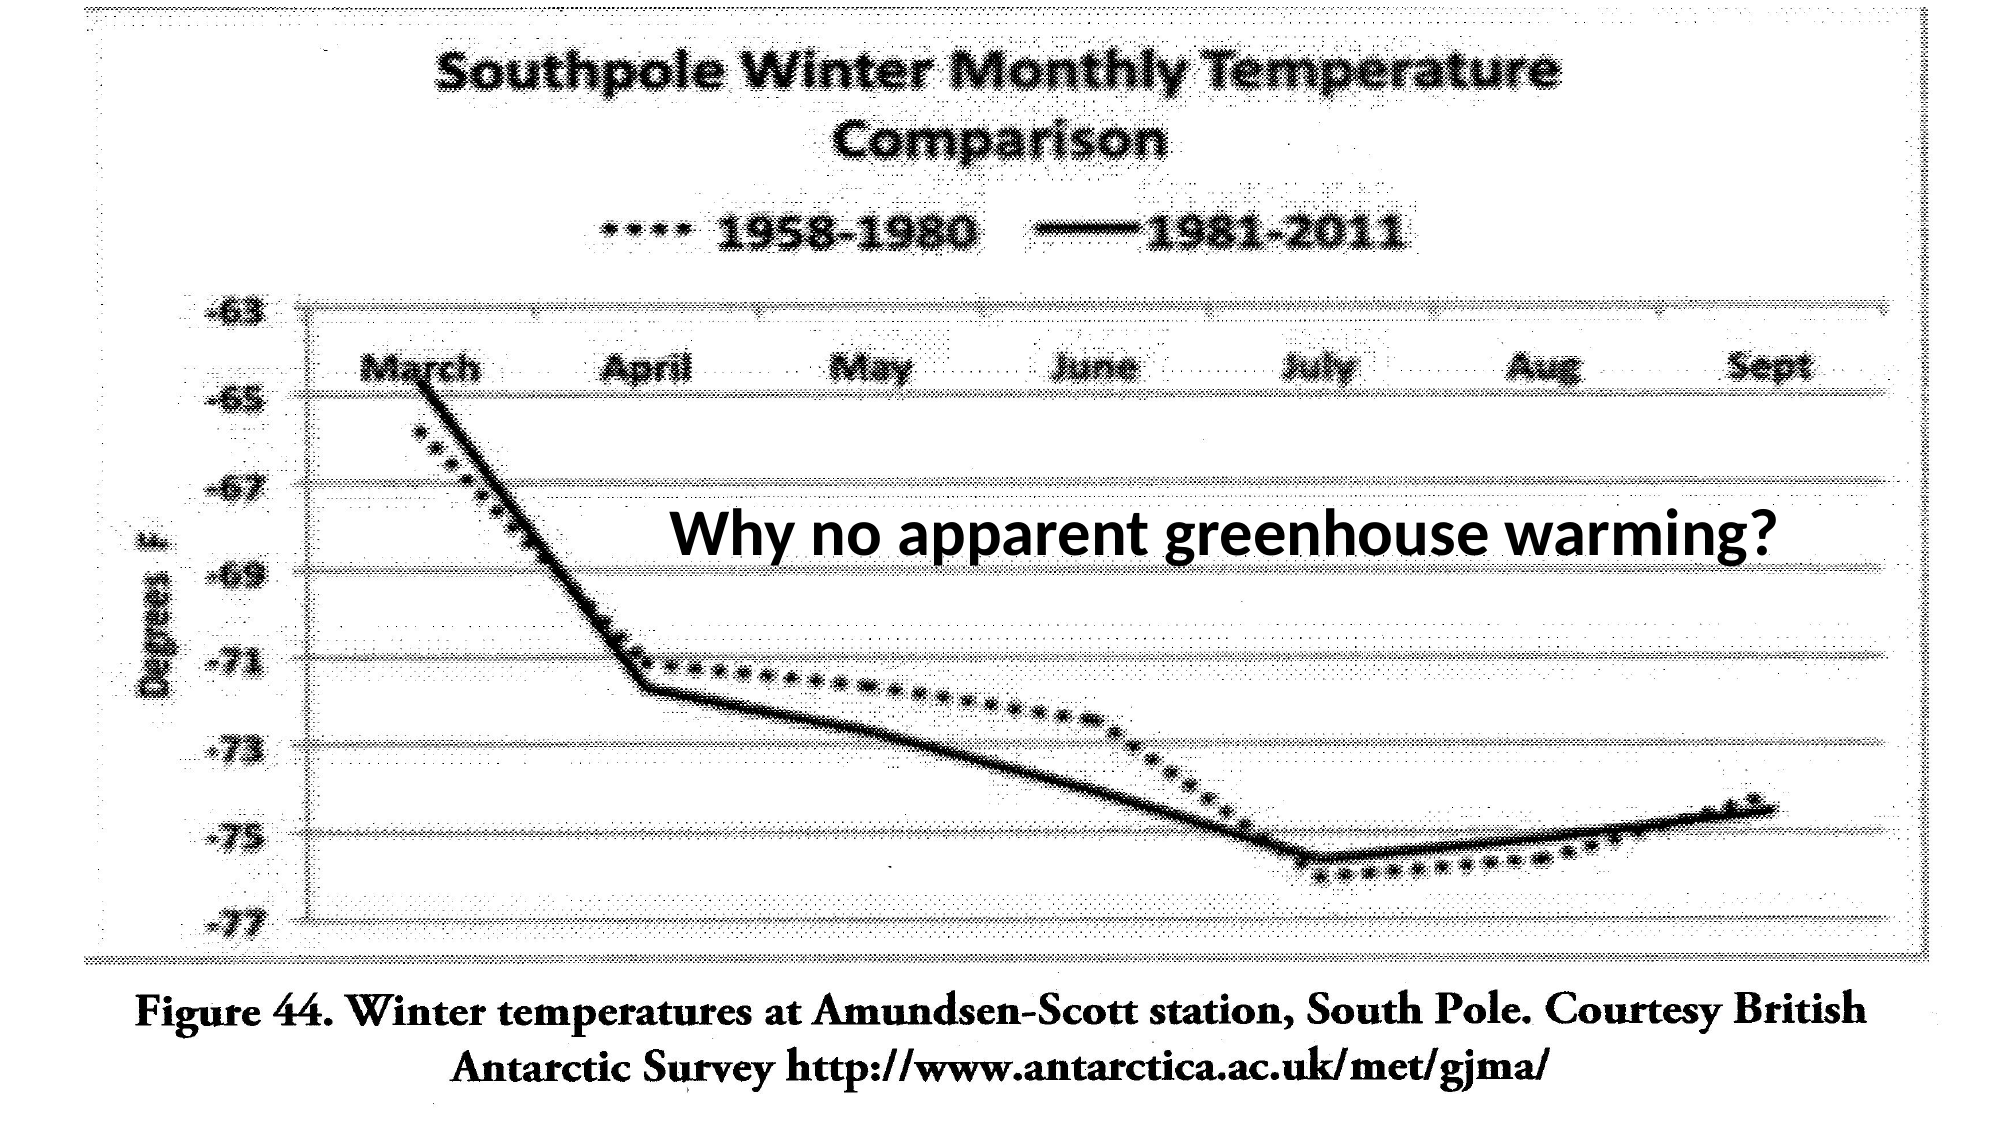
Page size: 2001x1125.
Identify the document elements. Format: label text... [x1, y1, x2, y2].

picture [84, 7, 1942, 1125]
text_box Why no apparent greenhouse warming? [654, 481, 1916, 577]
